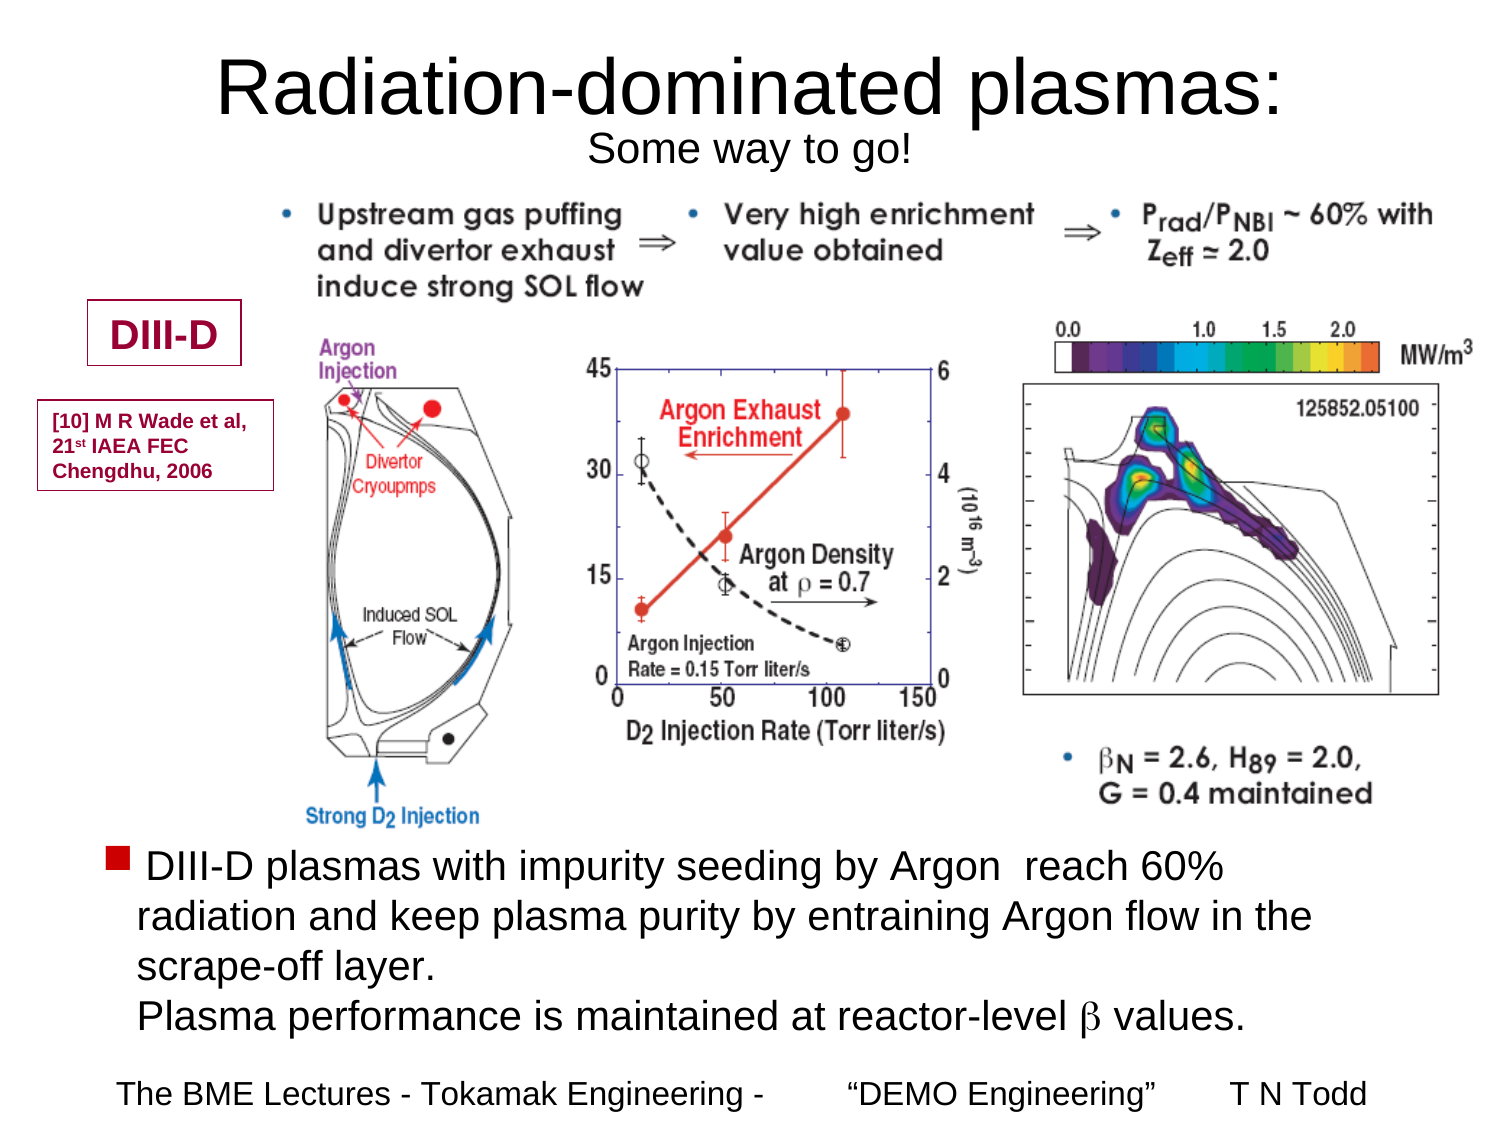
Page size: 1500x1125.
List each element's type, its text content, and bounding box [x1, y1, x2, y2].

text_box Radiation-dominated plasmas: Some way to go! [75, 18, 1426, 207]
text_box [10] M R Wade et al, 21st IAEA FEC Chengdhu, 2006 [37, 399, 274, 491]
text_box DIII-D [87, 299, 241, 366]
text_box DIII-D plasmas with impurity seeding by Argon reach 60% radiation and keep plasma purity by entraining Argon flow in the scrape-off layer. Plasma performance is maintained at reactor-level  values. [87, 831, 1399, 1047]
picture [275, 197, 1476, 839]
